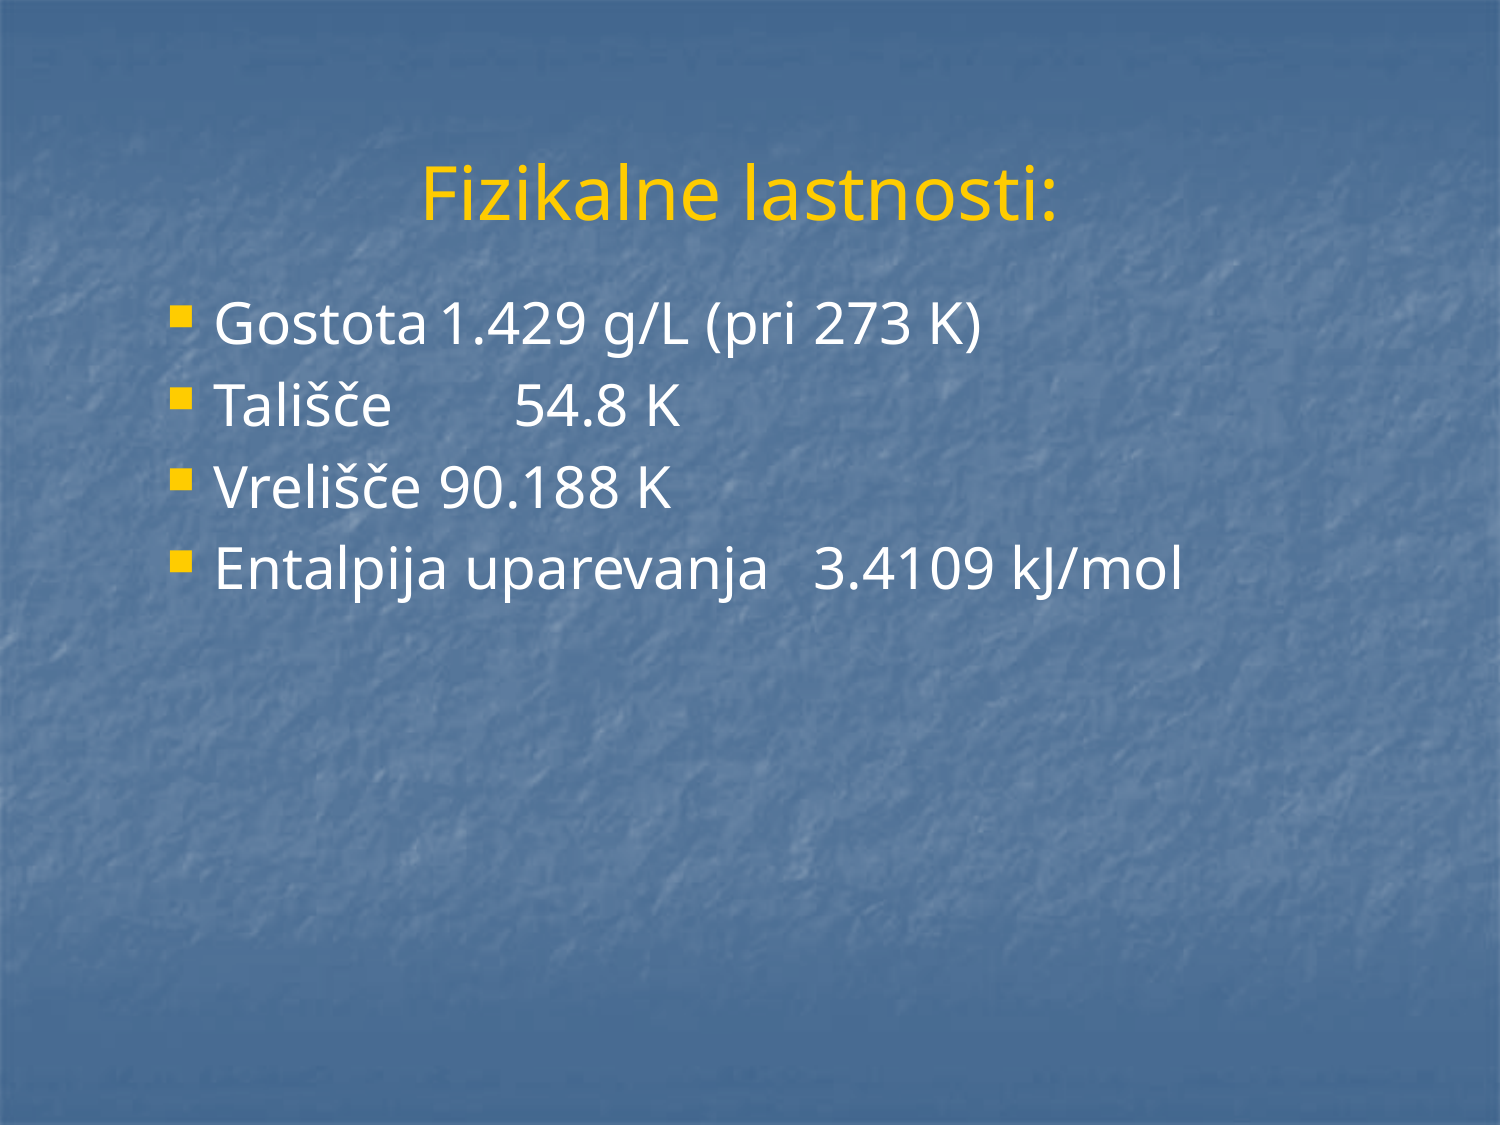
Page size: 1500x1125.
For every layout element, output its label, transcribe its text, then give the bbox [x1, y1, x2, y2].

picture [0, 0, 1500, 1125]
list Gostota 1.429 g/L (pri 273 K) Tališče 54.8 K Vrelišče 90.188 K Entalpija uparevanja 3.4109 kJ/mol [76, 278, 1427, 646]
title Fizikalne lastnosti: [64, 78, 1415, 304]
